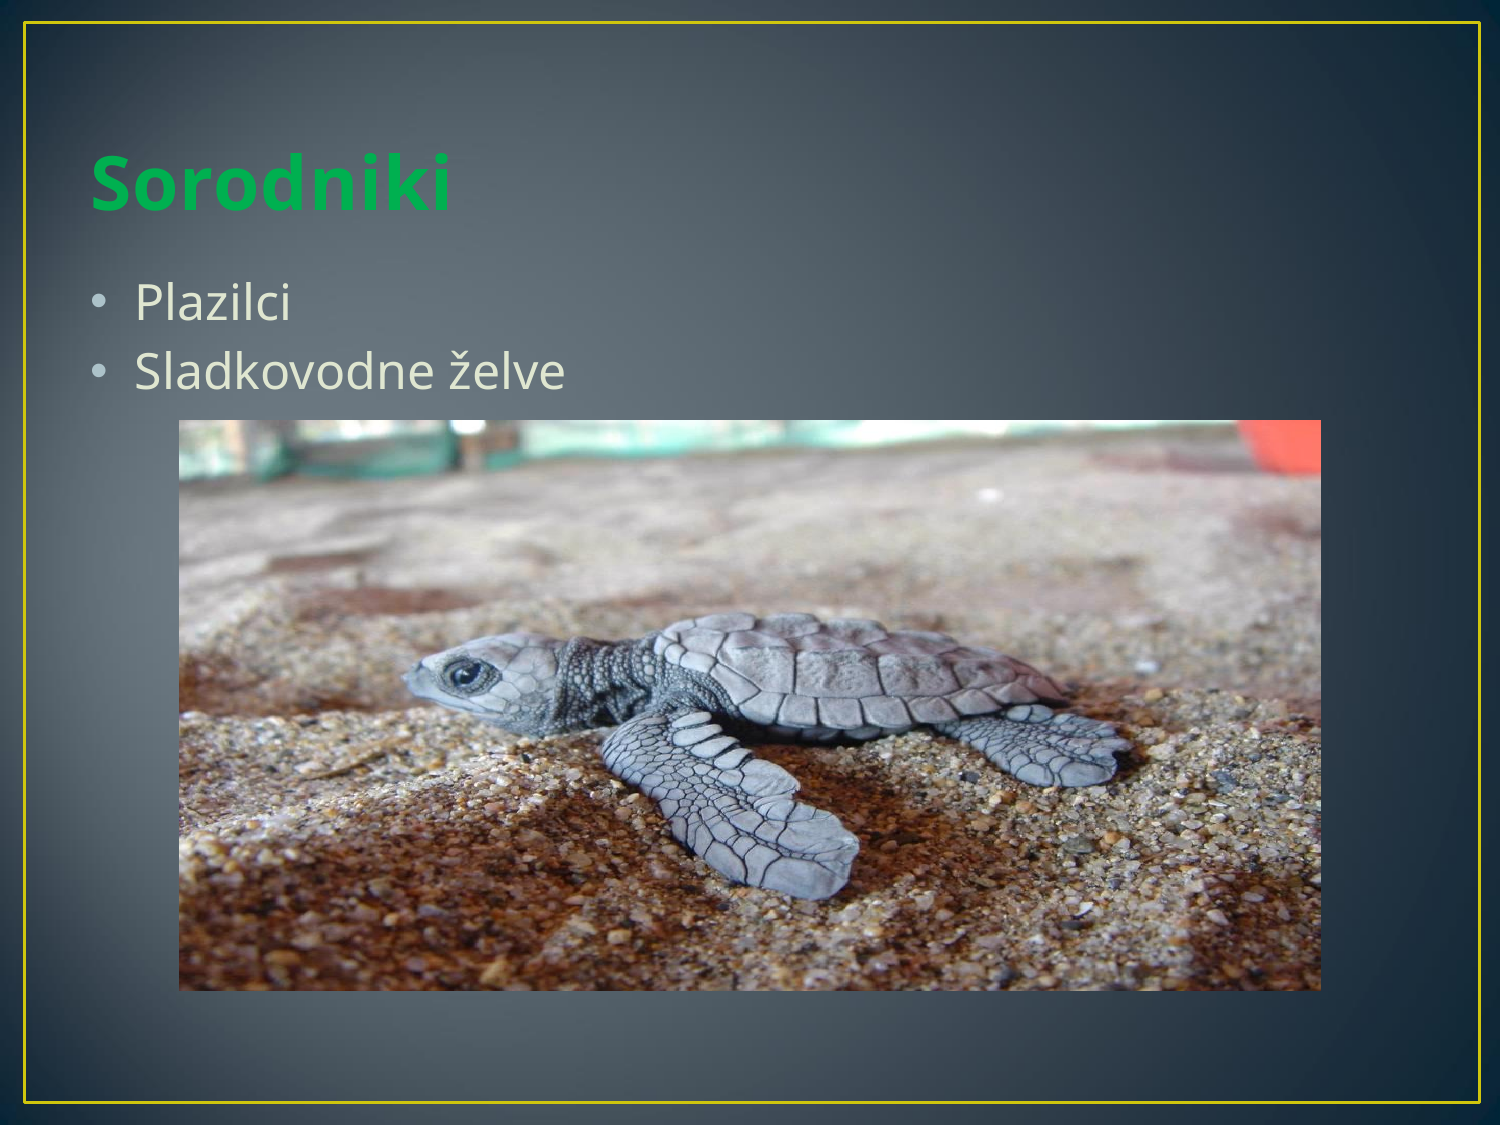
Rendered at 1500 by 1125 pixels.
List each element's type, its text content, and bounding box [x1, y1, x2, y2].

title Sorodniki [75, 45, 1425, 233]
list Plazilci Sladkovodne želve [75, 262, 1425, 1005]
picture [0, 0, 1500, 1125]
